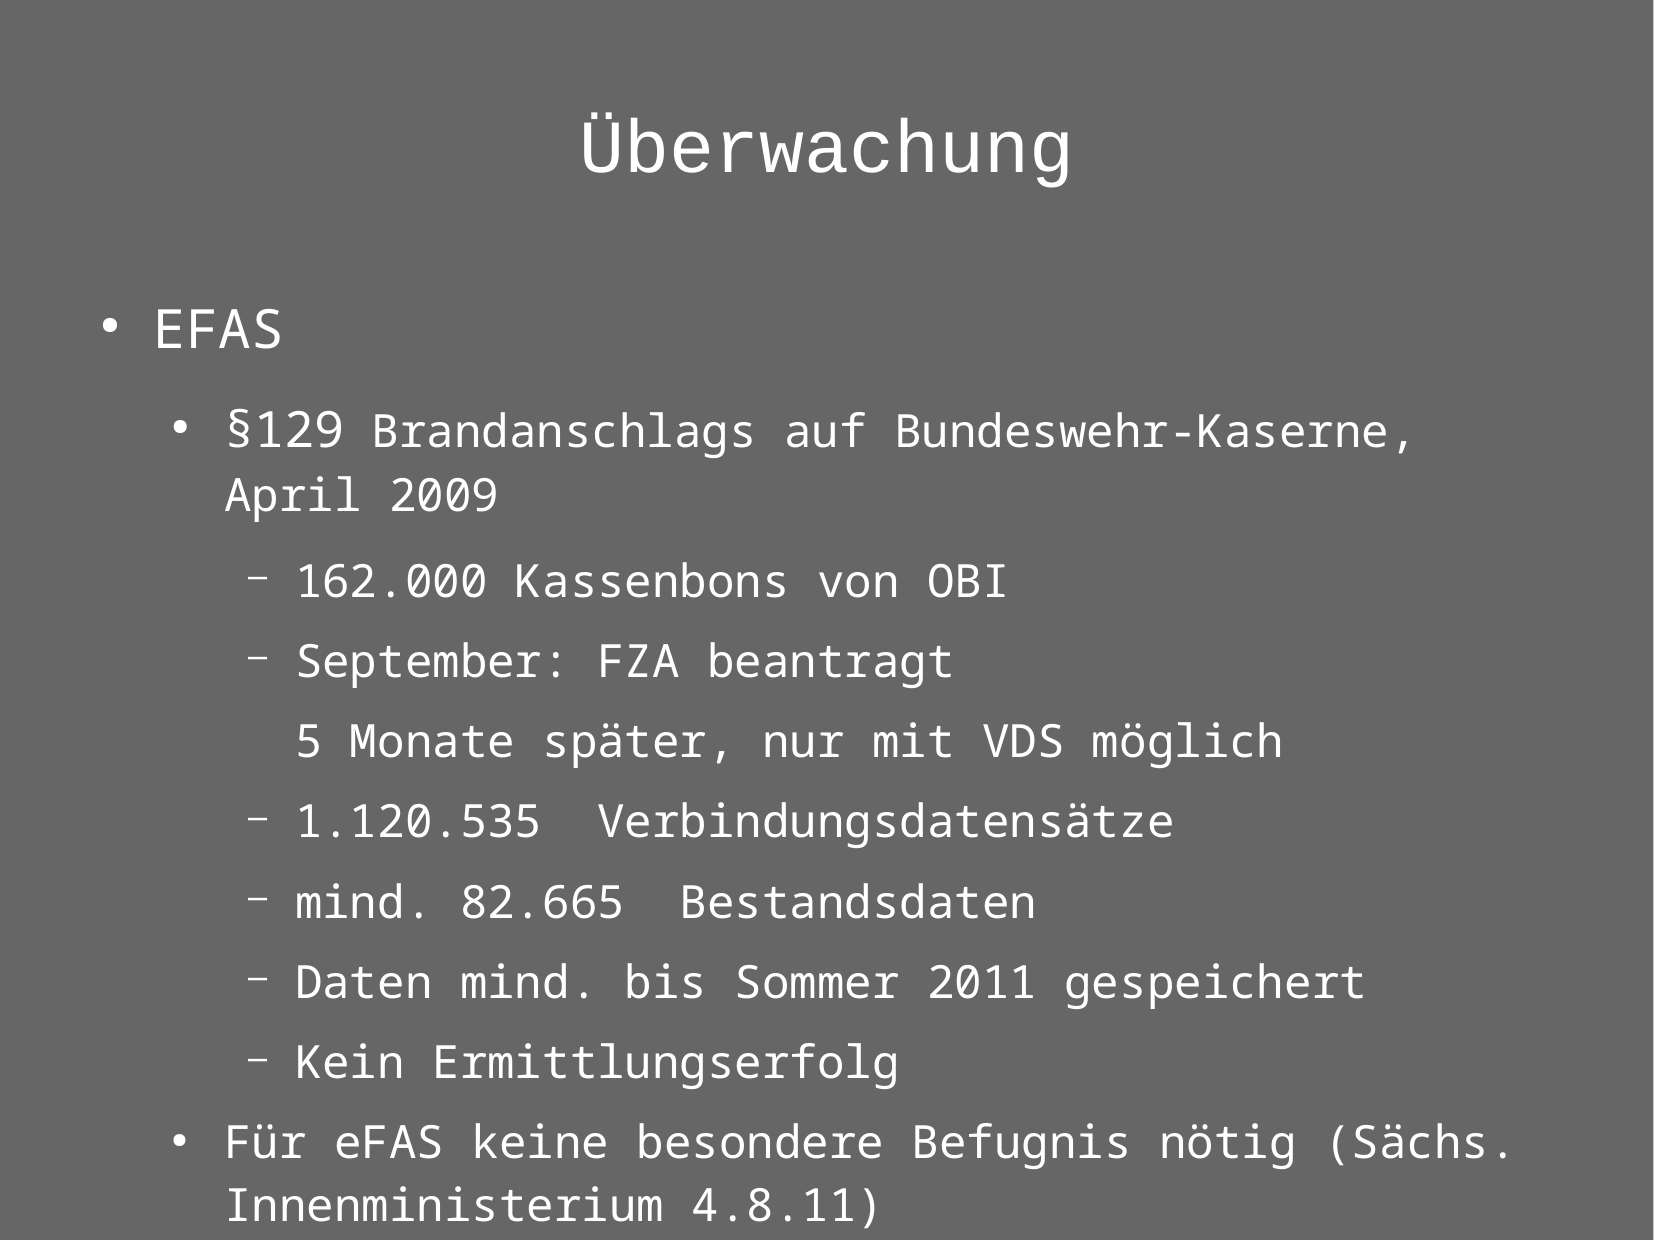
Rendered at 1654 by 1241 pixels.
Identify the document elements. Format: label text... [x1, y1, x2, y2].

title Überwachung [82, 49, 1571, 257]
list EFAS §129 Brandanschlags auf Bundeswehr-Kaserne, April 2009 162.000 Kassenbons von OBI September: FZA beantragt 5 Monate später, nur mit VDS möglich 1.120.535 Verbindungsdatensätze mind. 82.665 Bestandsdaten Daten mind. bis Sommer 2011 gespeichert Kein Ermittlungserfolg Für eFAS keine besondere Befugnis nötig (Sächs. Innenministerium 4.8.11) [82, 290, 1571, 1109]
